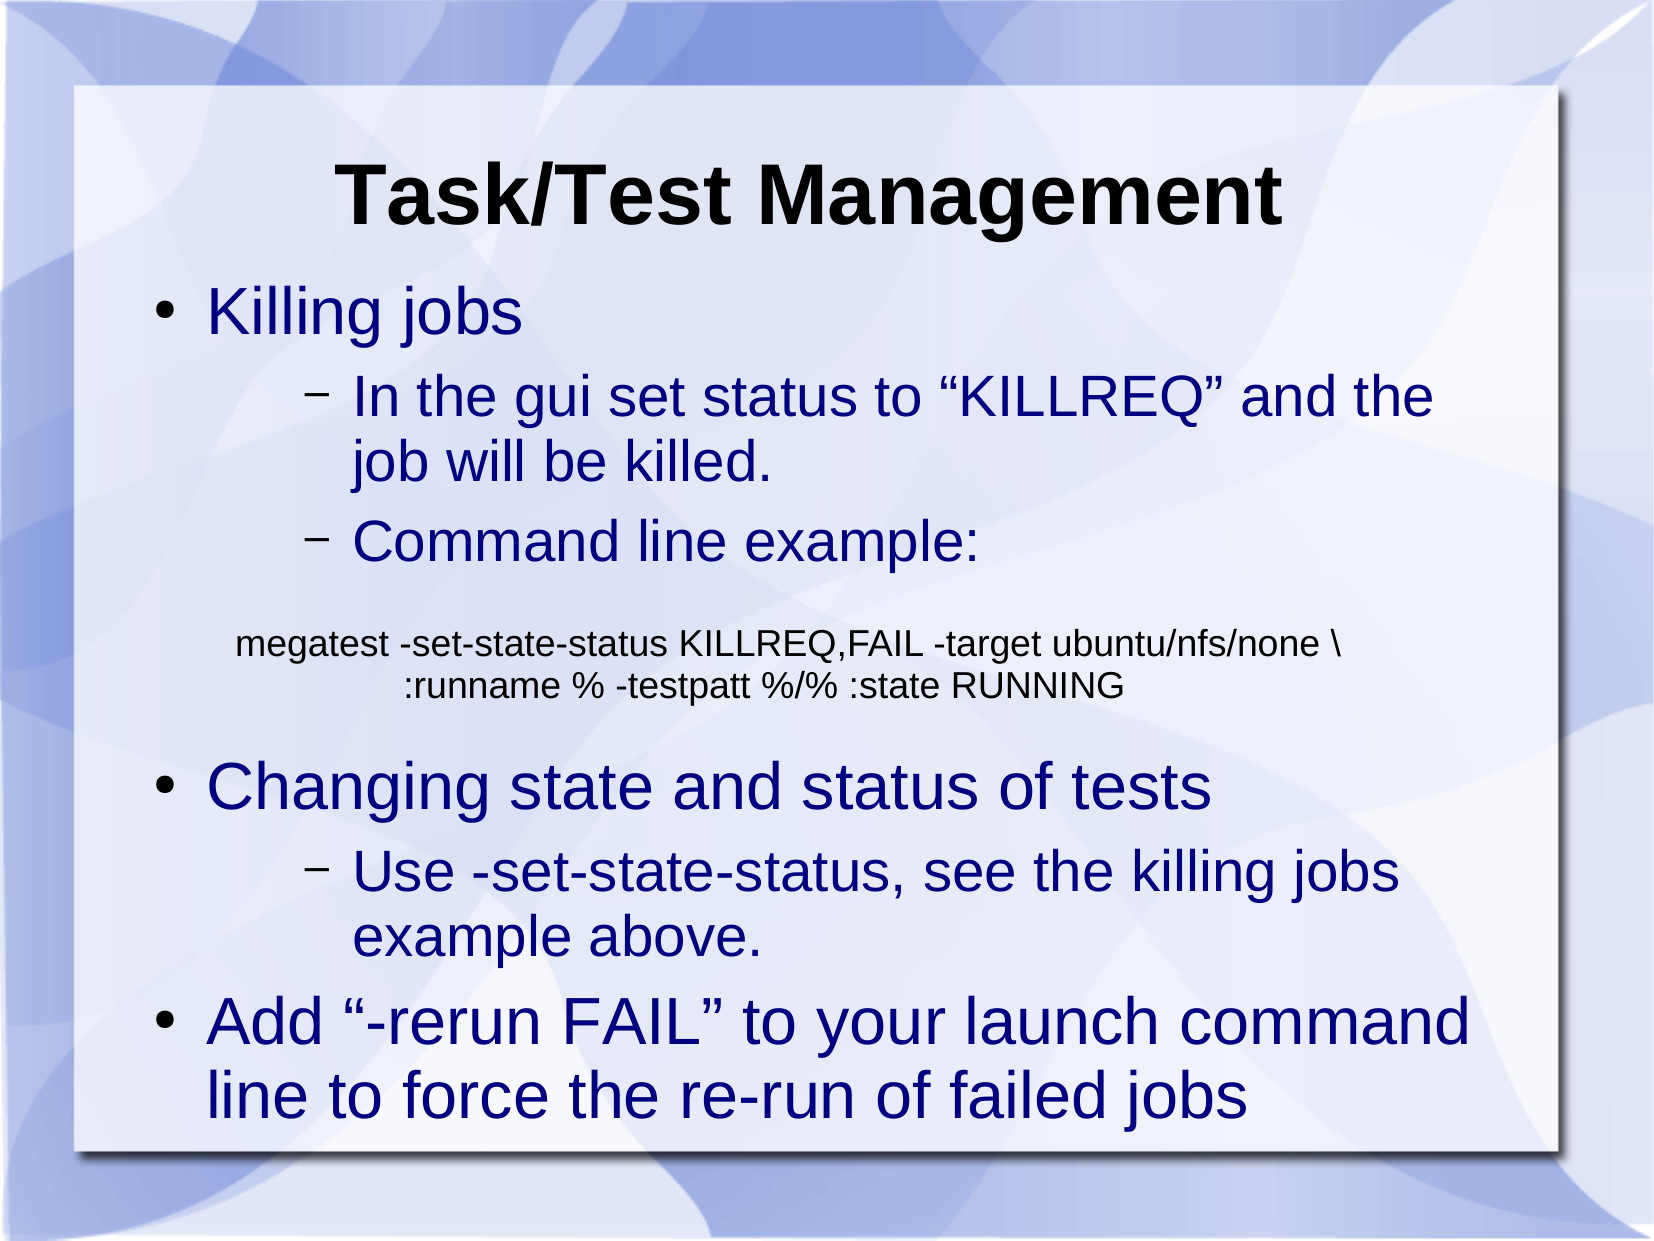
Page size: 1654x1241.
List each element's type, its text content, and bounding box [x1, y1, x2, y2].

list Killing jobs In the gui set status to “KILLREQ” and the job will be killed. Command line example: Changing state and status of tests Use -set-state-status, see the killing jobs example above. Add “-rerun FAIL” to your launch command line to force the re-run of failed jobs [135, 273, 1494, 1134]
title Task/Test Management [82, 90, 1536, 298]
picture [0, 0, 1654, 1241]
text_box megatest -set-state-status KILLREQ,FAIL -target ubuntu/nfs/none \ :runname % -testpatt %/% :state RUNNING [210, 615, 1456, 714]
